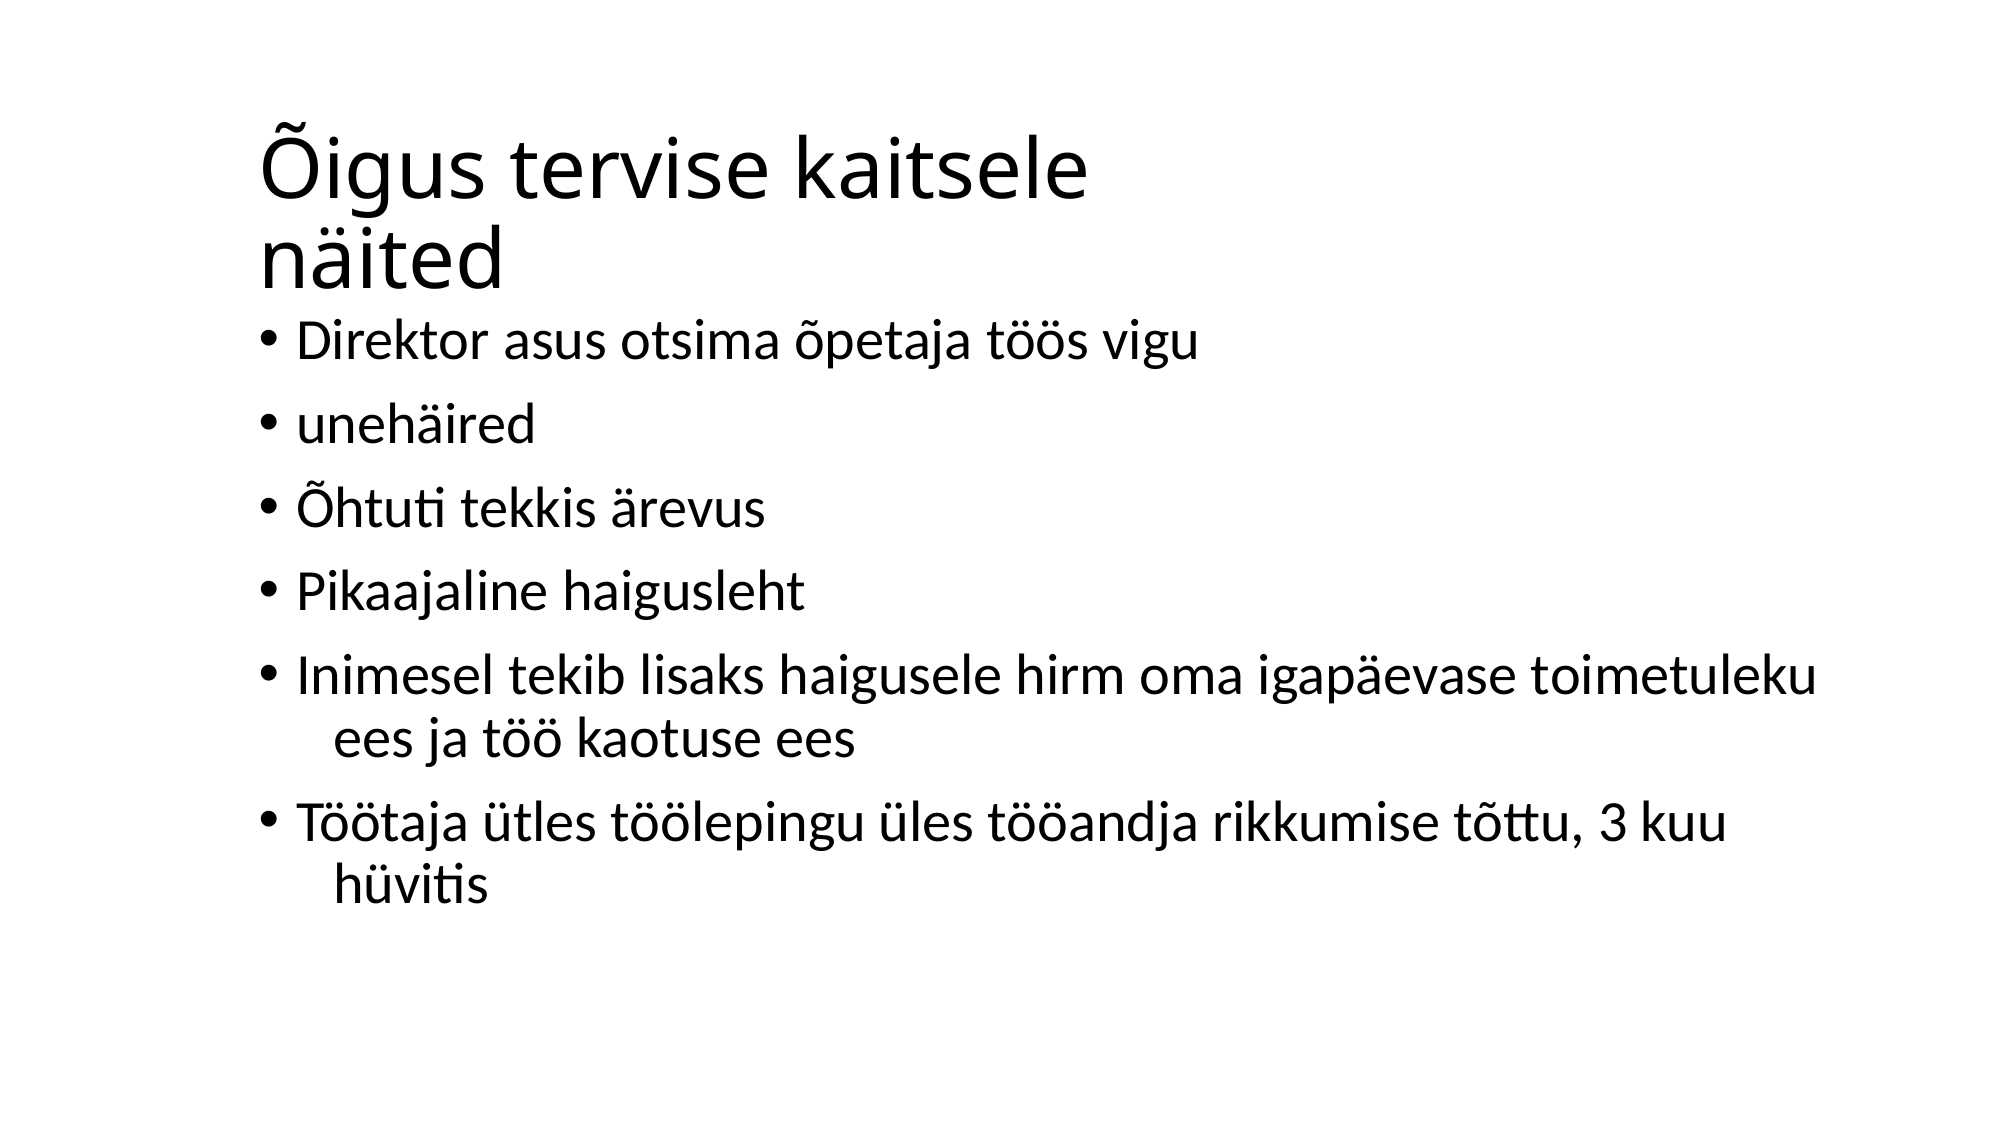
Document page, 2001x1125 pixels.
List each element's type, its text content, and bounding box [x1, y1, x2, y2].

title Õigus tervise kaitsele näited [243, 112, 1887, 302]
list Direktor asus otsima õpetaja töös vigu unehäired Õhtuti tekkis ärevus Pikaajaline haigusleht Inimesel tekib lisaks haigusele hirm oma igapäevase toimetuleku ees ja töö kaotuse ees Töötaja ütles töölepingu üles tööandja rikkumise tõttu, 3 kuu hüvitis [243, 302, 1887, 1031]
